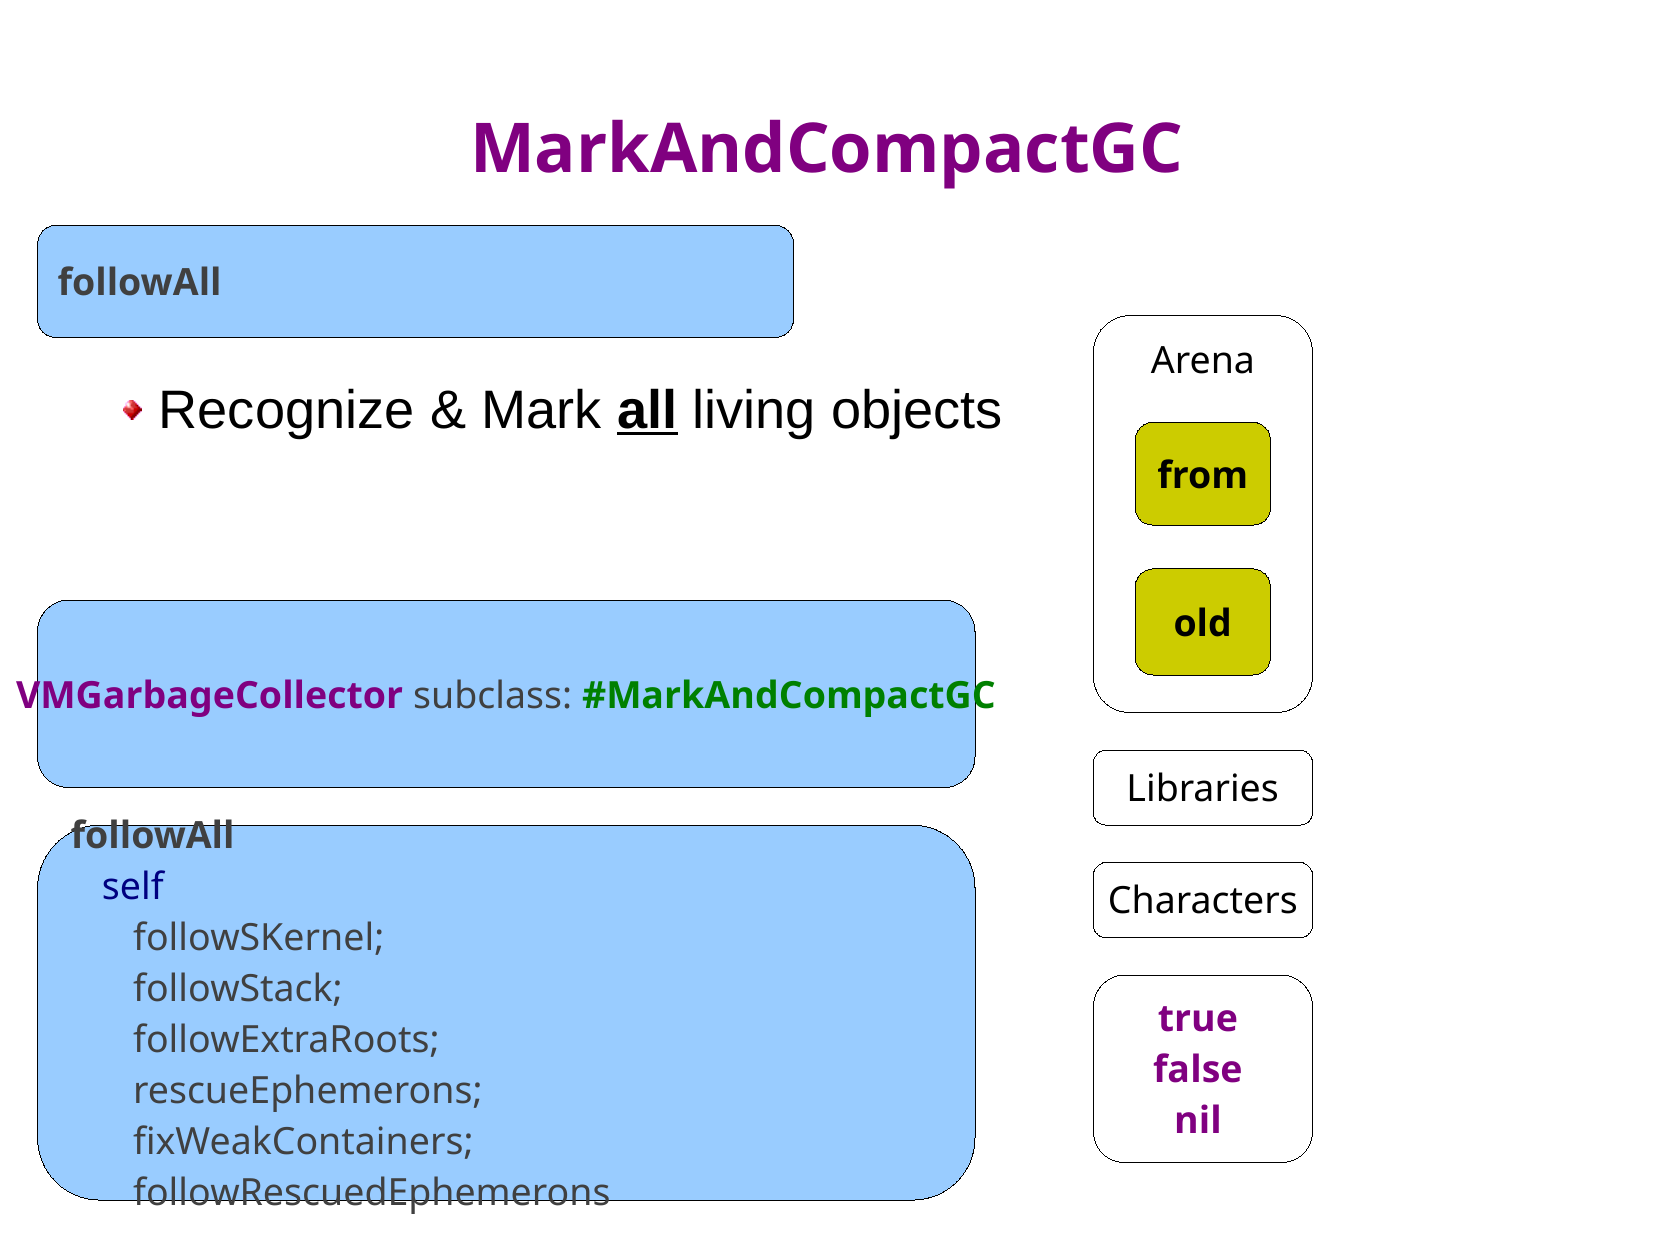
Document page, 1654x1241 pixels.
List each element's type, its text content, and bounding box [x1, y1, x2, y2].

text_box Arena [1093, 315, 1313, 713]
text_box followAll self followSKernel; followStack; followExtraRoots; rescueEphemerons; fixWeakContainers; followRescuedEphemerons [37, 825, 976, 1201]
text_box true false nil [1093, 975, 1313, 1163]
text_box Characters [1093, 862, 1313, 938]
text_box Libraries [1093, 750, 1313, 826]
text_box VMGarbageCollector subclass: #MarkAndCompactGC [37, 600, 976, 788]
text_box MarkAndCompactGC [143, 91, 1511, 209]
text_box Recognize & Mark all living objects [37, 372, 1051, 556]
text_box from [1135, 422, 1271, 526]
text_box old [1135, 568, 1271, 676]
text_box followAll [37, 225, 794, 338]
